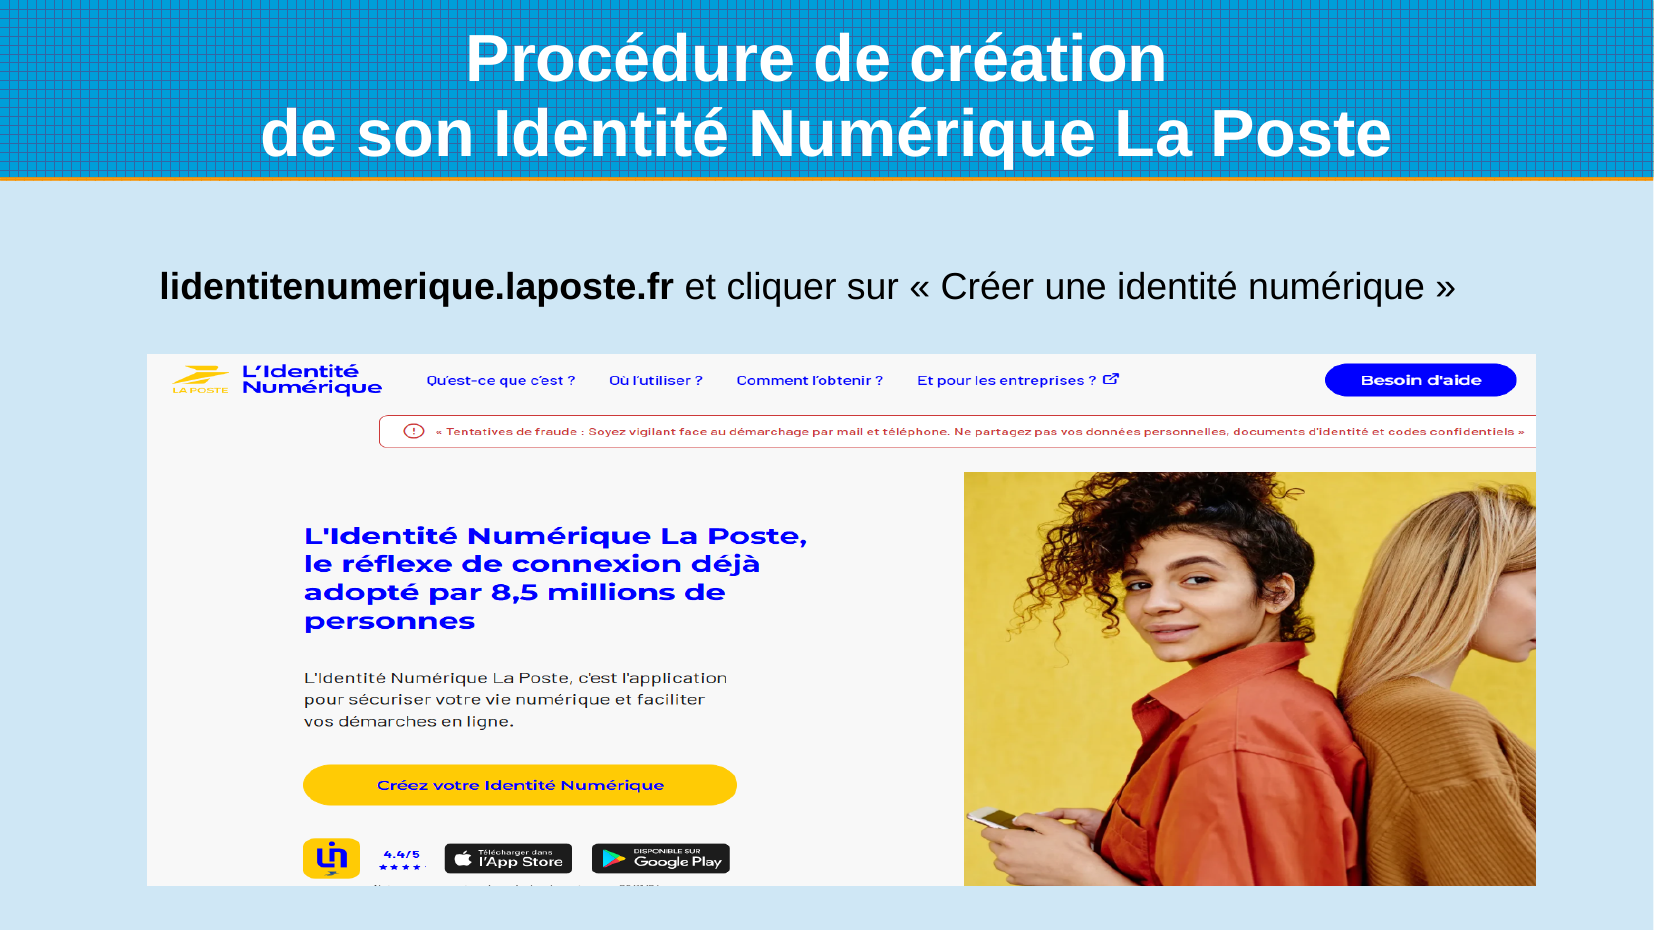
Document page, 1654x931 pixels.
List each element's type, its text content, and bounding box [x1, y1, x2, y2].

picture [147, 354, 1536, 886]
list lidentitenumerique.laposte.fr et cliquer sur « Créer une identité numérique » [88, 265, 1565, 916]
title Procédure de création de son Identité Numérique La Poste [88, 14, 1565, 178]
